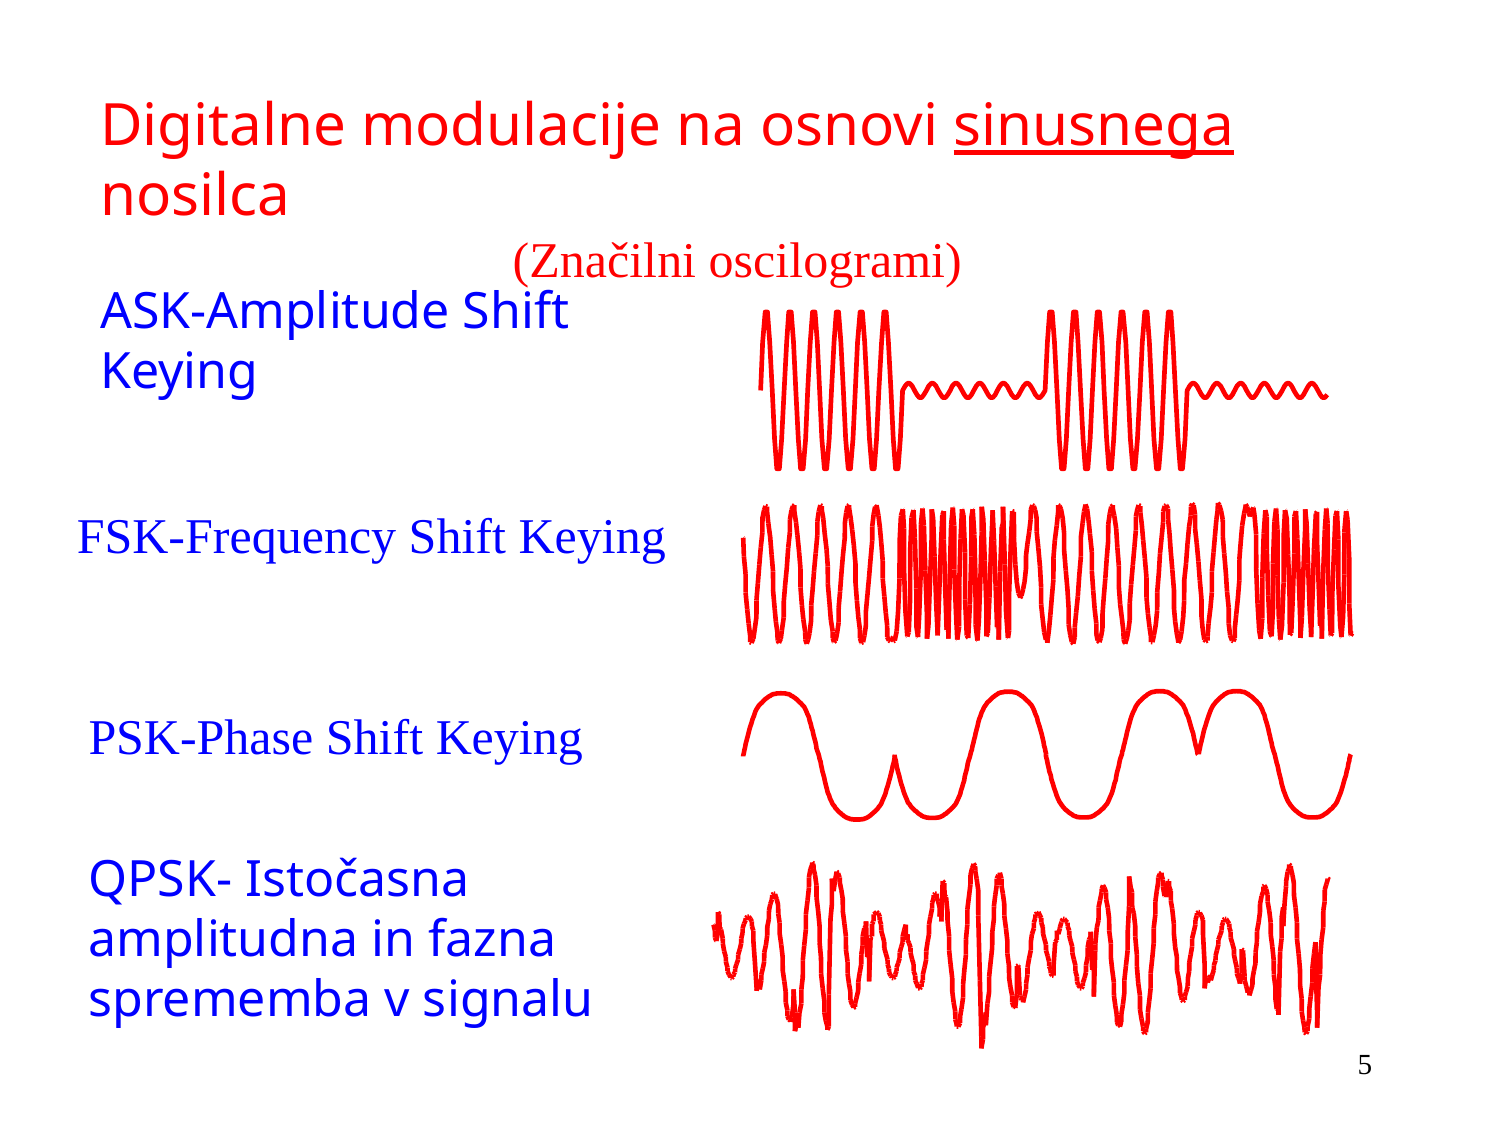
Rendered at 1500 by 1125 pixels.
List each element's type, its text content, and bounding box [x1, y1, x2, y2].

text_box PSK-Phase Shift Keying [88, 704, 705, 792]
text_box Digitalne modulacije na osnovi sinusnega nosilca (Značilni oscilogrami) [100, 87, 1375, 244]
text_box FSK-Frequency Shift Keying [76, 503, 727, 591]
text_box ASK-Amplitude Shift Keying [100, 278, 727, 391]
text_box QPSK- Istočasna amplitudna in fazna sprememba v signalu [88, 846, 691, 1059]
slide_number <number> [1074, 1025, 1388, 1100]
